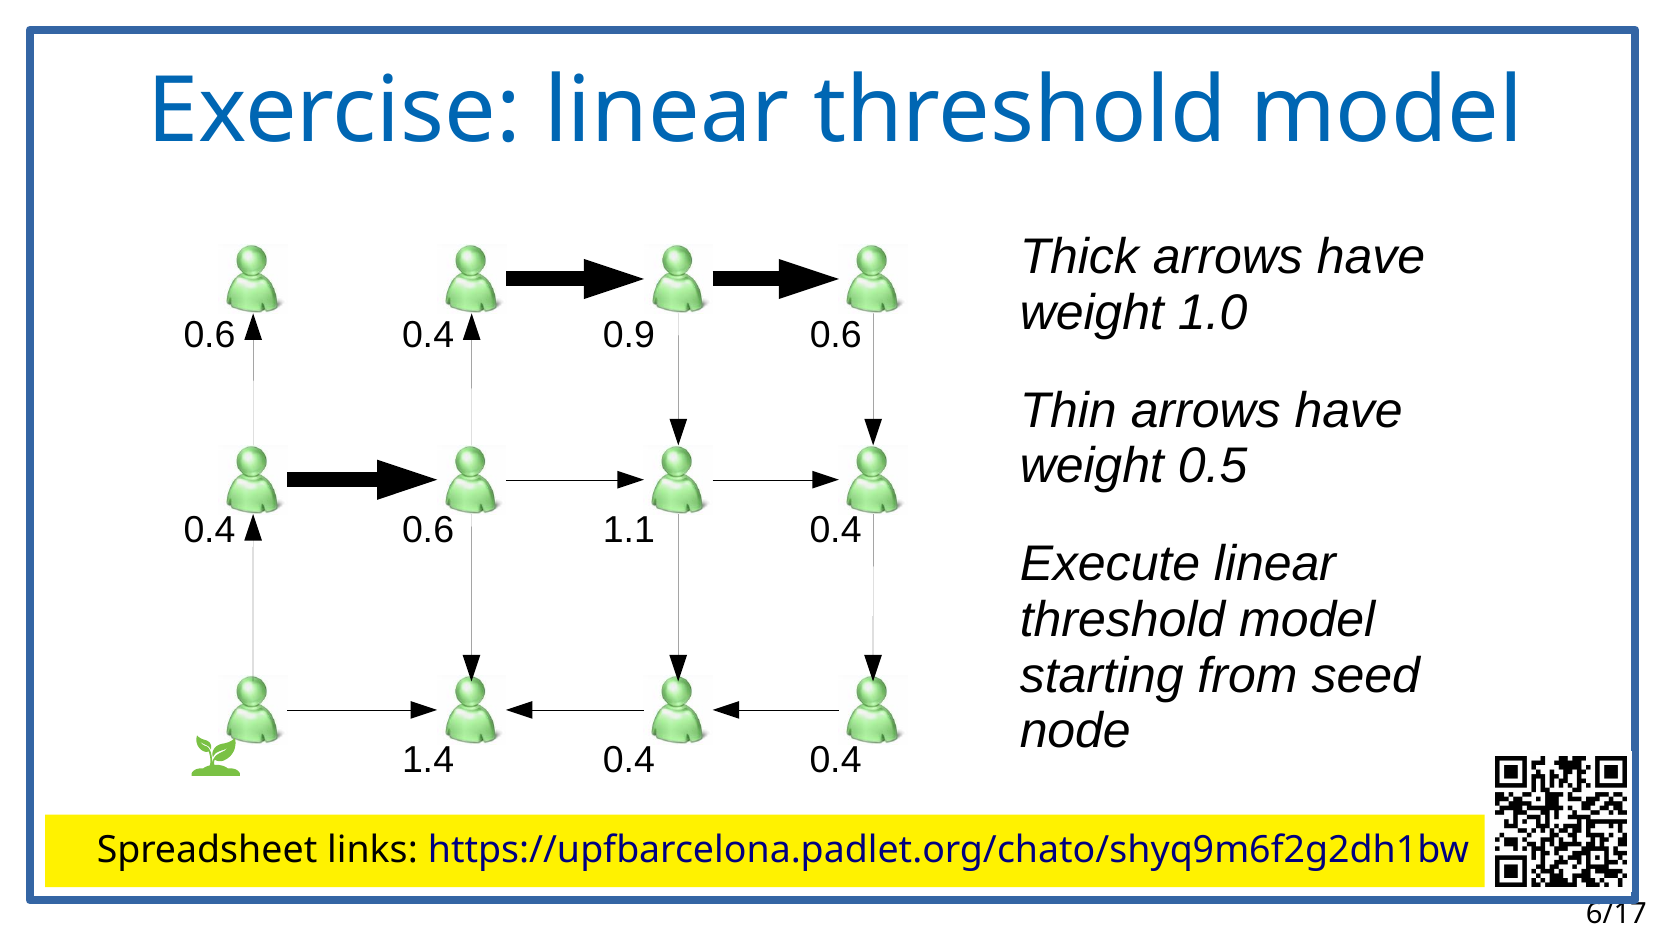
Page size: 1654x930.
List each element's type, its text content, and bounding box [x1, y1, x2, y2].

picture [437, 445, 506, 515]
text_box 0.6 [168, 306, 251, 364]
picture [838, 675, 908, 745]
picture [643, 445, 713, 515]
title Exercise: linear threshold model [82, 34, 1591, 181]
text_box Thick arrows have weight 1.0 Thin arrows have weight 0.5 Execute linear threshold model starting from seed node [1005, 220, 1546, 766]
picture [643, 675, 713, 745]
picture [437, 675, 506, 745]
picture [218, 445, 288, 515]
text_box 0.4 [588, 731, 670, 789]
picture [437, 244, 507, 314]
text_box 0.9 [588, 306, 670, 364]
text_box 0.6 [794, 306, 877, 364]
text_box 1.1 [588, 501, 670, 558]
text_box 0.4 [794, 501, 877, 558]
text_box 1.4 [387, 731, 469, 789]
text_box 0.4 [168, 501, 251, 558]
picture [838, 244, 908, 314]
text_box 0.6 [387, 501, 469, 558]
picture [191, 675, 288, 776]
picture [218, 244, 288, 314]
picture [1490, 751, 1632, 893]
text_box 0.4 [794, 731, 877, 789]
picture [838, 445, 908, 515]
picture [644, 244, 713, 314]
text_box Spreadsheet links: https://upfbarcelona.padlet.org/chato/shyq9m6f2g2dh1bw [45, 814, 1485, 888]
text_box 0.4 [387, 306, 470, 364]
